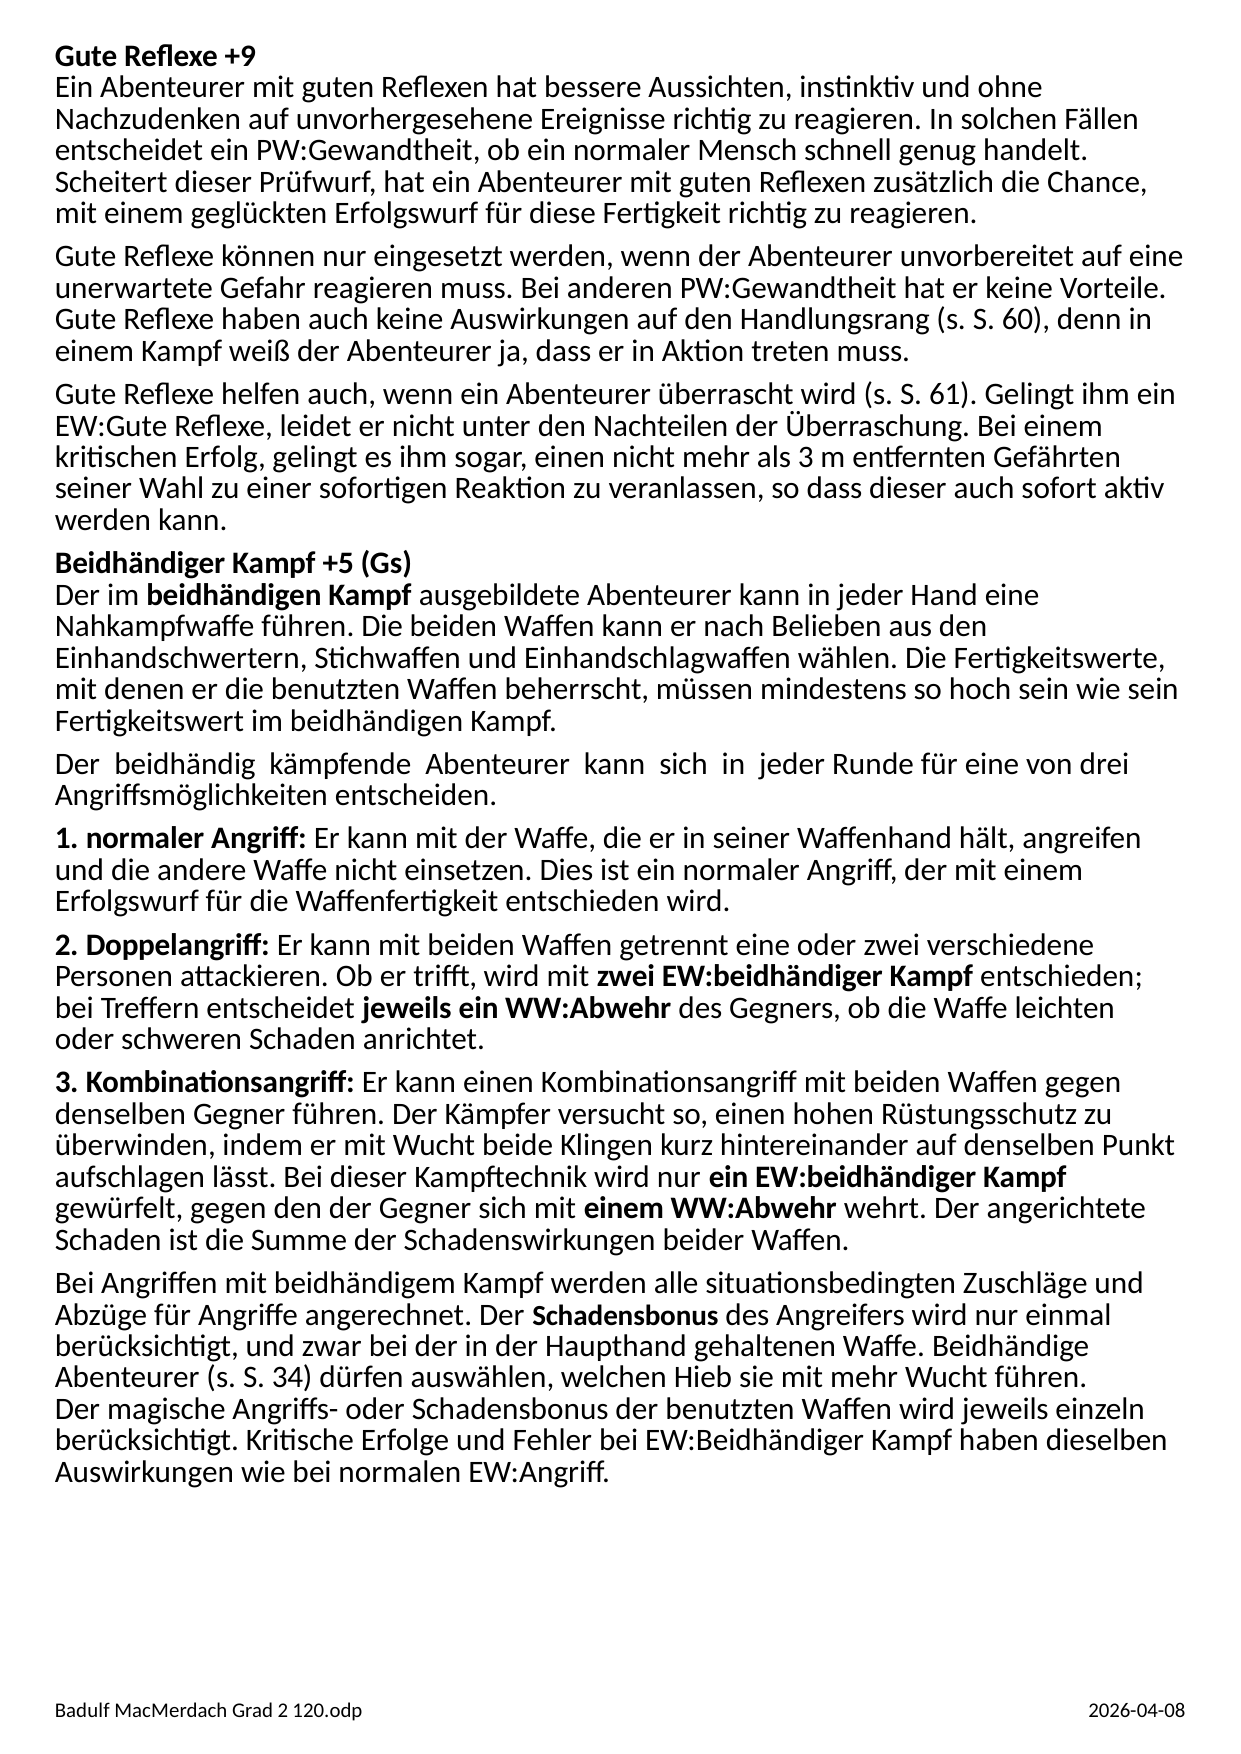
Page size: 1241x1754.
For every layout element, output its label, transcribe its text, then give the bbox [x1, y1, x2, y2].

text_box Gute Reflexe +9 Ein Abenteurer mit guten Reflexen hat bessere Aussichten, instinktiv und ohne Nachzudenken auf unvorhergesehene Ereignisse richtig zu reagieren. In solchen Fällen entscheidet ein PW:Gewandtheit, ob ein normaler Mensch schnell genug handelt. Scheitert dieser Prüfwurf, hat ein Abenteurer mit guten Reflexen zusätzlich die Chance, mit einem geglückten Erfolgswurf für diese Fertigkeit richtig zu reagieren. Gute Reflexe können nur eingesetzt werden, wenn der Abenteurer unvorbereitet auf eine unerwartete Gefahr reagieren muss. Bei anderen PW:Gewandtheit hat er keine Vorteile. Gute Reflexe haben auch keine Auswirkungen auf den Handlungsrang (s. S. 60), denn in einem Kampf weiß der Abenteurer ja, dass er in Aktion treten muss. Gute Reflexe helfen auch, wenn ein Abenteurer überrascht wird (s. S. 61). Gelingt ihm ein EW:Gute Reflexe, leidet er nicht unter den Nachteilen der Überraschung. Bei einem kritischen Erfolg, gelingt es ihm sogar, einen nicht mehr als 3 m entfernten Gefährten seiner Wahl zu einer sofortigen Reaktion zu veranlassen, so dass dieser auch sofort aktiv werden kann. Beidhändiger Kampf +5 (Gs) Der im beidhändigen Kampf ausgebildete Abenteurer kann in jeder Hand eine Nahkampfwaffe führen. Die beiden Waffen kann er nach Belieben aus den Einhandschwertern, Stichwaffen und Einhandschlagwaffen wählen. Die Fertigkeitswerte, mit denen er die benutzten Waffen beherrscht, müssen mindestens so hoch sein wie sein Fertigkeitswert im beidhändigen Kampf. Der beidhändig kämpfende Abenteurer kann sich in jeder Runde für eine von drei Angriffsmöglichkeiten entscheiden. 1. normaler Angriff: Er kann mit der Waffe, die er in seiner Waffenhand hält, angreifen und die andere Waffe nicht einsetzen. Dies ist ein normaler Angriff, der mit einem Erfolgswurf für die Waffenfertigkeit entschieden wird. 2. Doppelangriff: Er kann mit beiden Waffen getrennt eine oder zwei verschiedene Personen attackieren. Ob er trifft, wird mit zwei EW:beidhändiger Kampf entschieden; bei Treffern entscheidet jeweils ein WW:Abwehr des Gegners, ob die Waffe leichten oder schweren Schaden anrichtet. 3. Kombinationsangriff: Er kann einen Kombinationsangriff mit beiden Waffen gegen denselben Gegner führen. Der Kämpfer versucht so, einen hohen Rüstungsschutz zu überwinden, indem er mit Wucht beide Klingen kurz hintereinander auf denselben Punkt aufschlagen lässt. Bei dieser Kampftechnik wird nur ein EW:beidhändiger Kampf gewürfelt, gegen den der Gegner sich mit einem WW:Abwehr wehrt. Der angerichtete Schaden ist die Summe der Schadenswirkungen beider Waffen. Bei Angriffen mit beidhändigem Kampf werden alle situationsbedingten Zuschläge und Abzüge für Angriffe angerechnet. Der Schadensbonus des Angreifers wird nur einmal berücksichtigt, und zwar bei der in der Haupthand gehaltenen Waffe. Beidhändige Abenteurer (s. S. 34) dürfen auswählen, welchen Hieb sie mit mehr Wucht führen. Der magische Angriffs- oder Schadensbonus der benutzten Waffen wird jeweils einzeln berücksichtigt. Kritische Erfolge und Fehler bei EW:Beidhändiger Kampf haben dieselben Auswirkungen wie bei normalen EW:Angriff. Badulf MacMerdach Grad 2 120.odp 2026-04-08 [39, 35, 1202, 1719]
